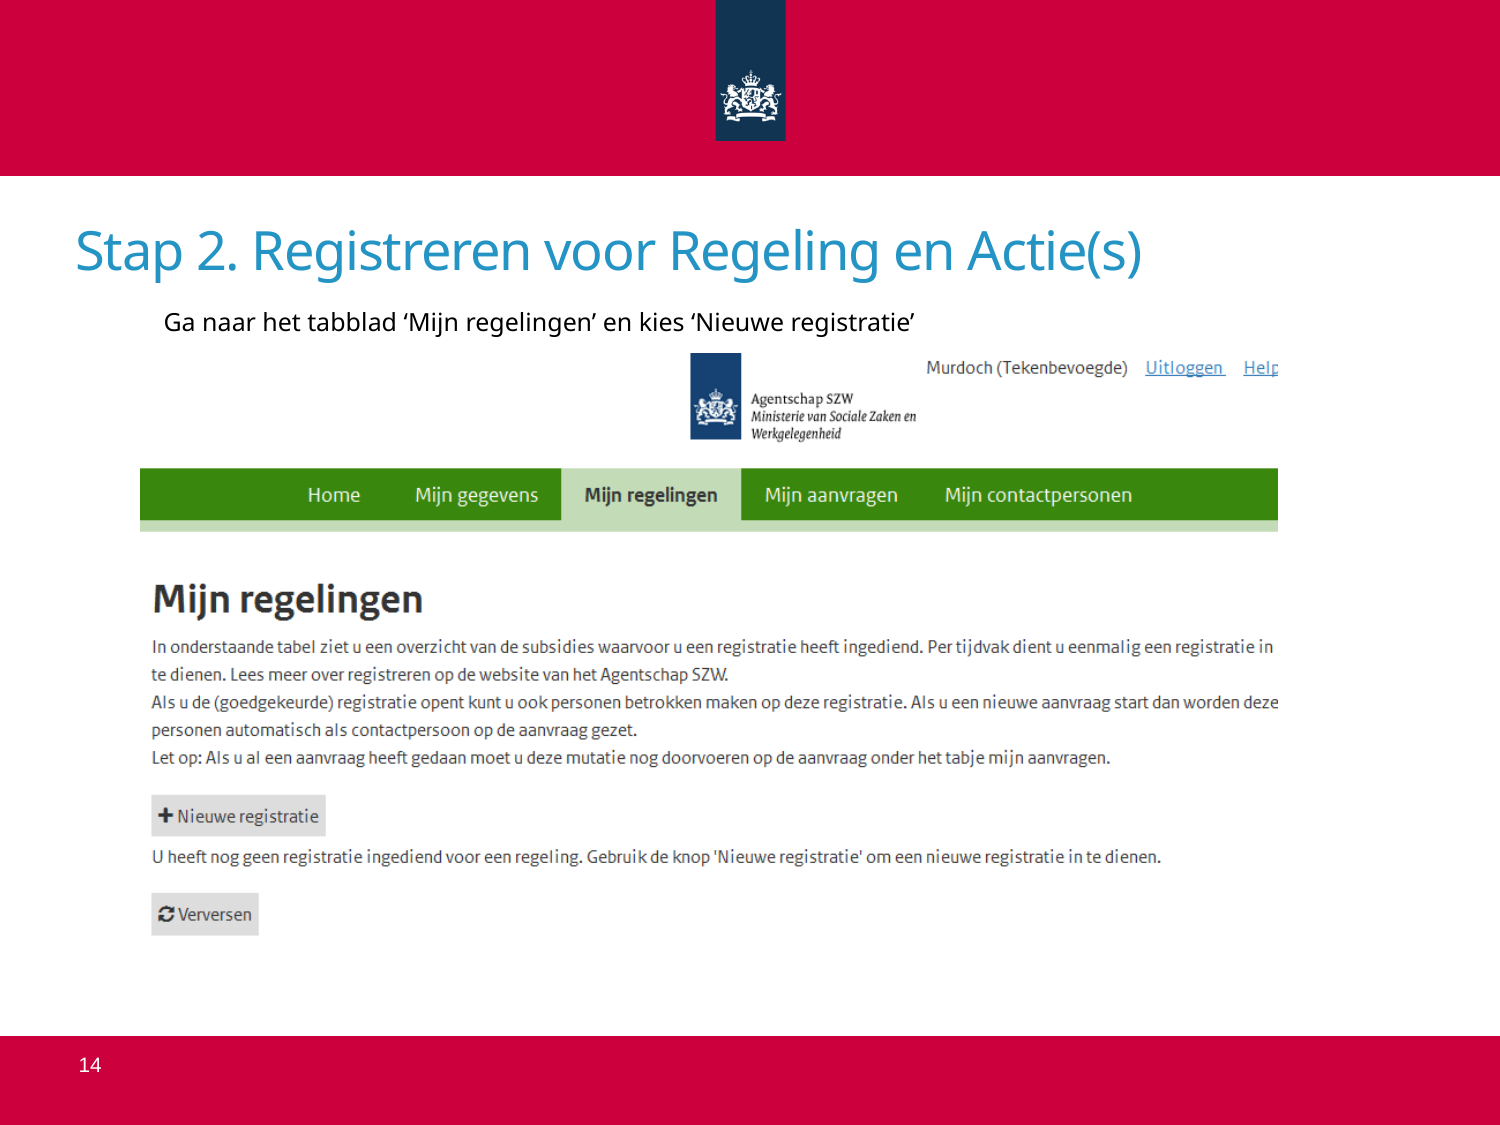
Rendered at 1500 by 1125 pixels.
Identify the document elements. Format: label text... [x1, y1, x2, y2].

picture [140, 353, 1278, 938]
title Stap 2. Registreren voor Regeling en Actie(s) [60, 202, 1348, 297]
text_box Ga naar het tabblad ‘Mijn regelingen’ en kies ‘Nieuwe registratie’ [148, 299, 1446, 345]
text_box [63, 1043, 181, 1104]
